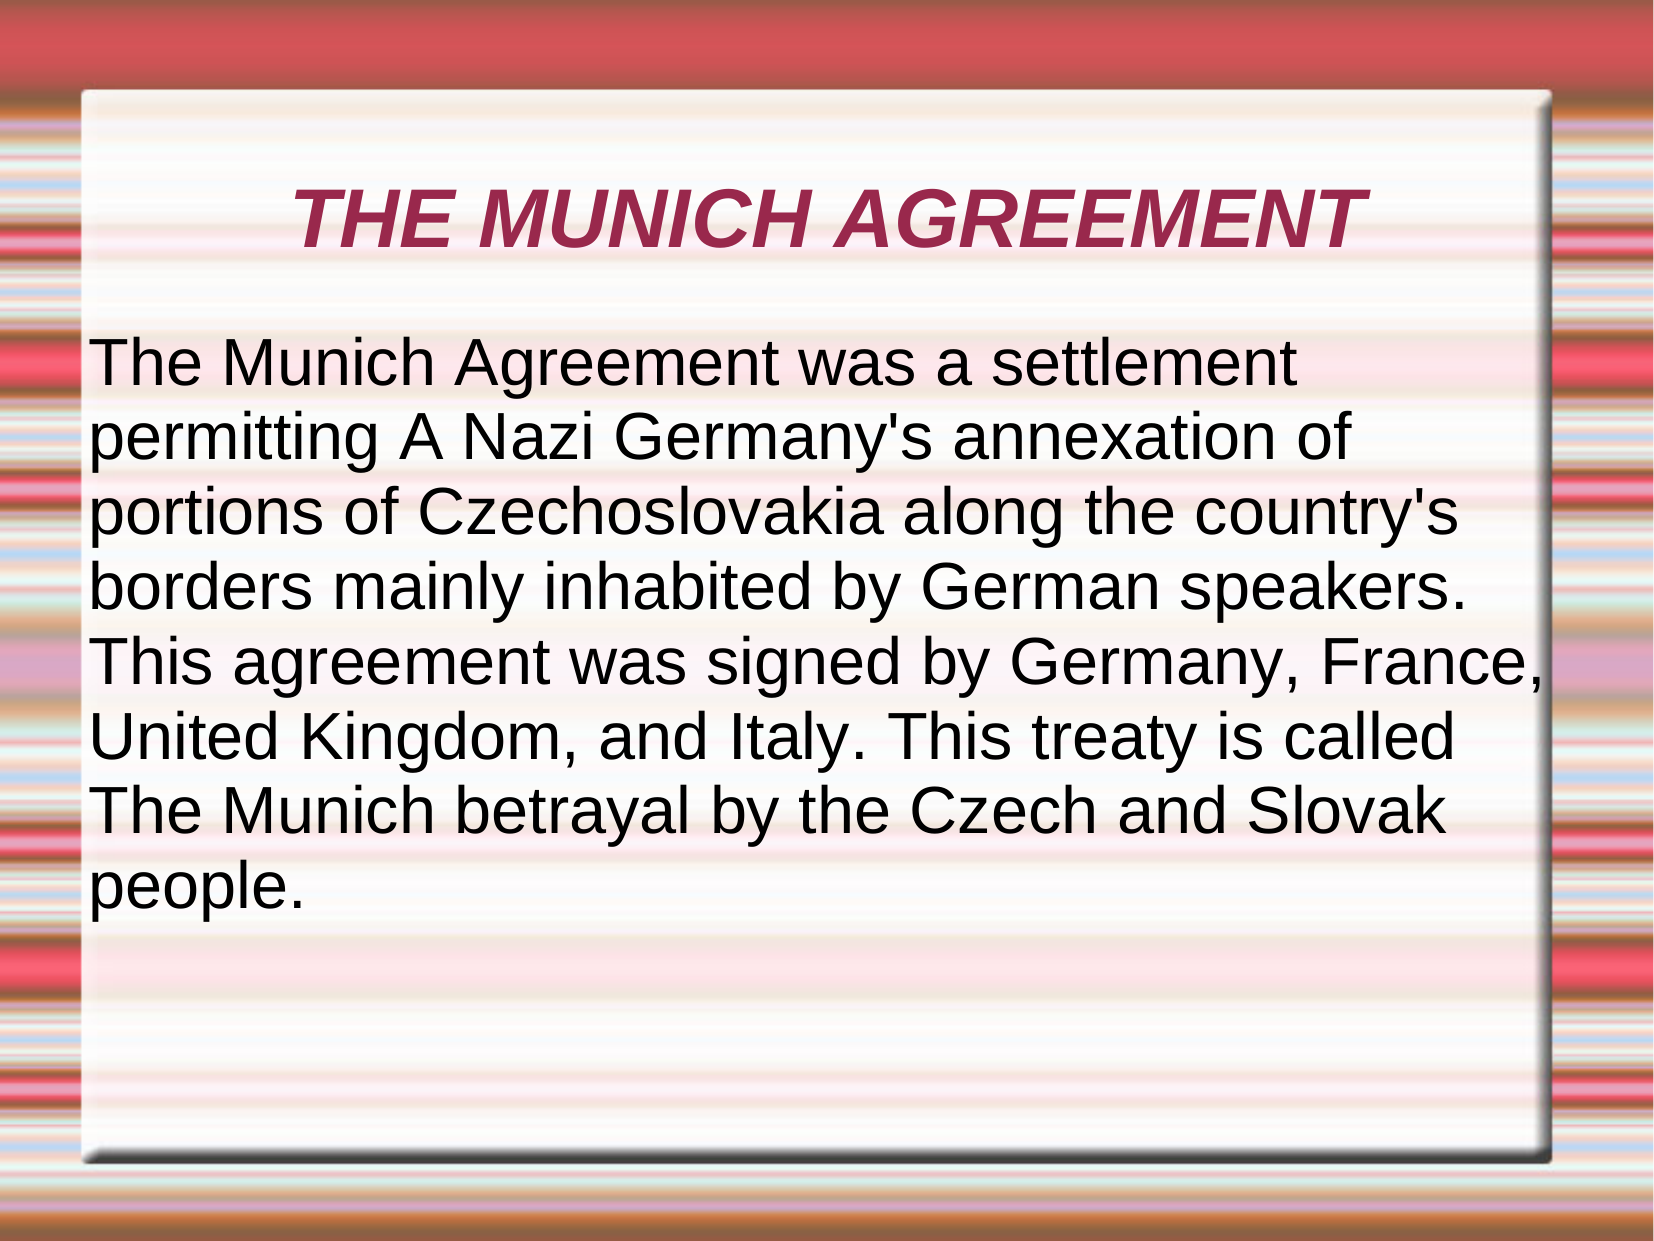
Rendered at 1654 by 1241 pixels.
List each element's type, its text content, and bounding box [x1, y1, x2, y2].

text_box The Munich Agreement was a settlement permitting A Nazi Germany's annexation of portions of Czechoslovakia along the country's borders mainly inhabited by German speakers. This agreement was signed by Germany, France, United Kingdom, and Italy. This treaty is called The Munich betrayal by the Czech and Slovak people. [88, 324, 1654, 961]
title THE MUNICH AGREEMENT [121, 114, 1534, 322]
picture [0, 0, 1654, 1241]
